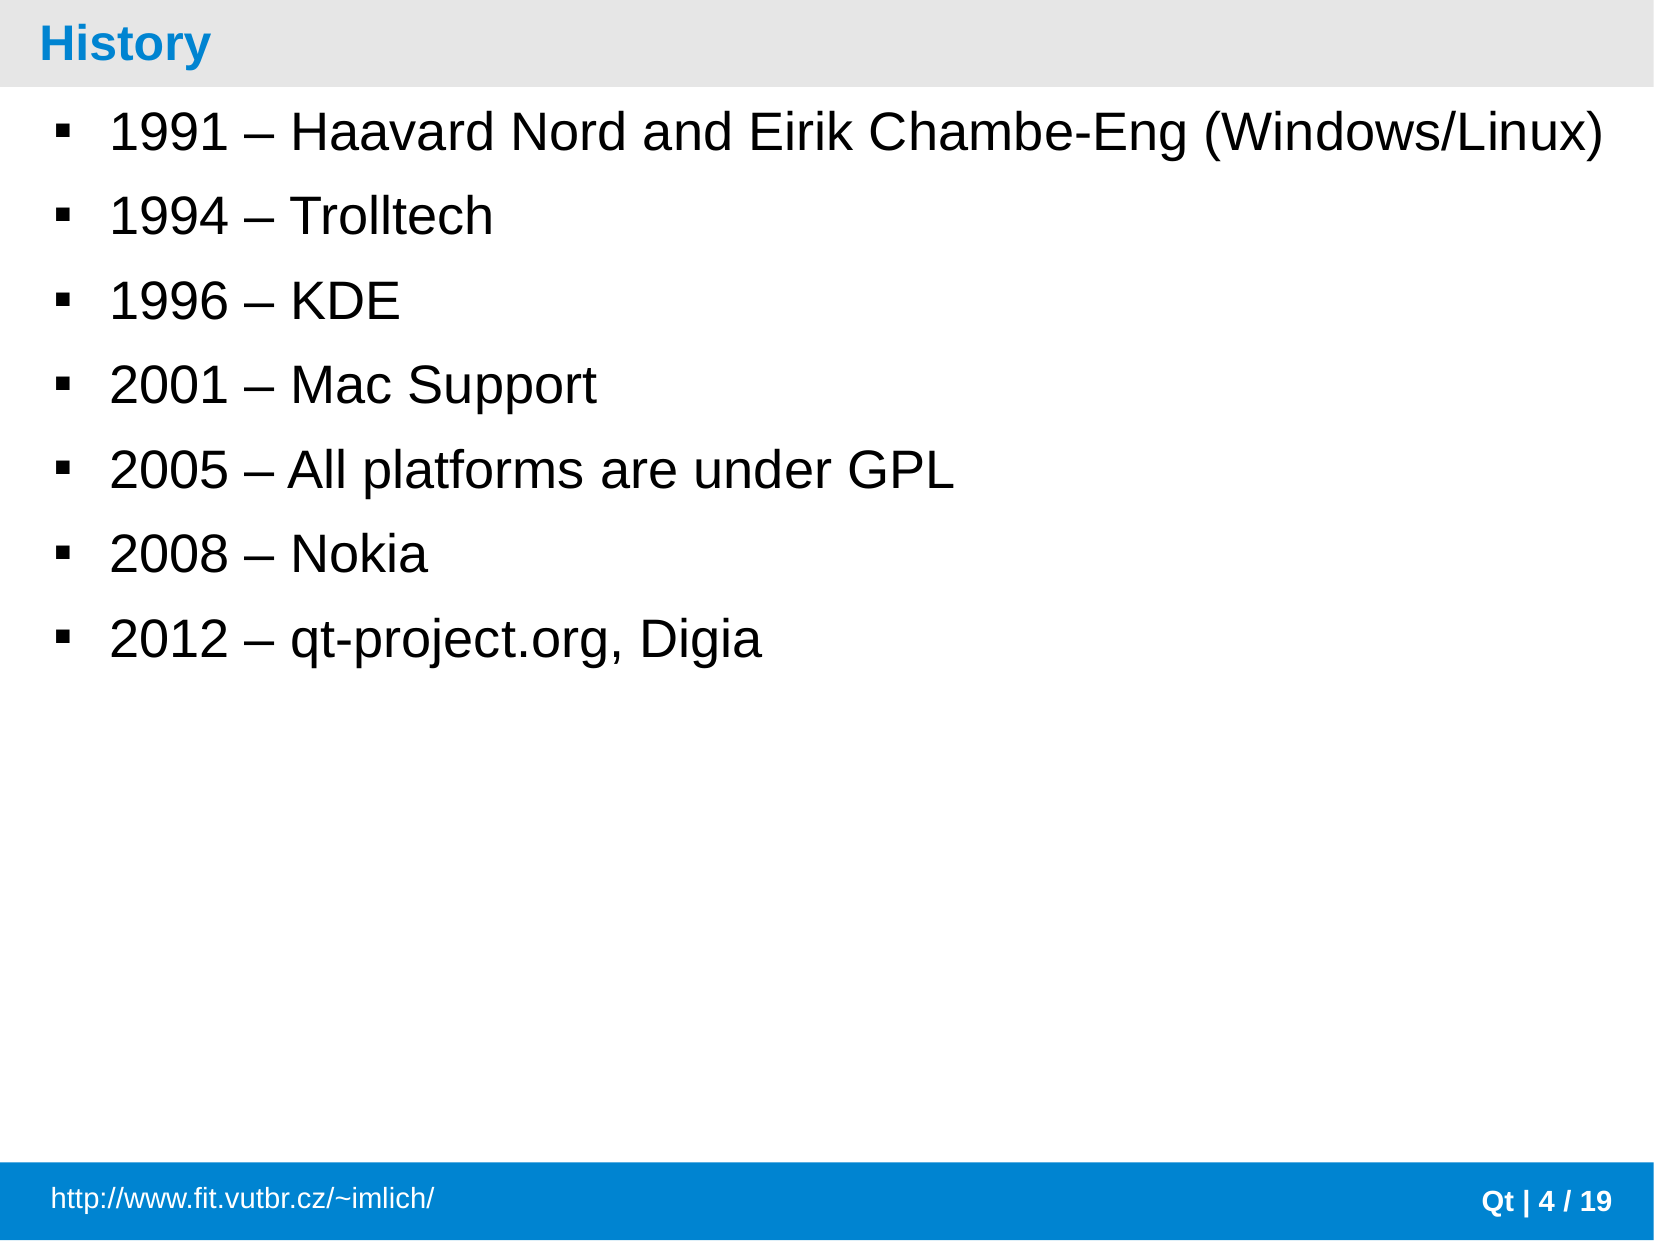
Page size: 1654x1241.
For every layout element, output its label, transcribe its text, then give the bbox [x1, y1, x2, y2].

title History [39, 5, 1615, 81]
list 1991 – Haavard Nord and Eirik Chambe-Eng (Windows/Linux) 1994 – Trolltech 1996 – KDE 2001 – Mac Support 2005 – All platforms are under GPL 2008 – Nokia 2012 – qt-project.org, Digia [38, 101, 1616, 1126]
